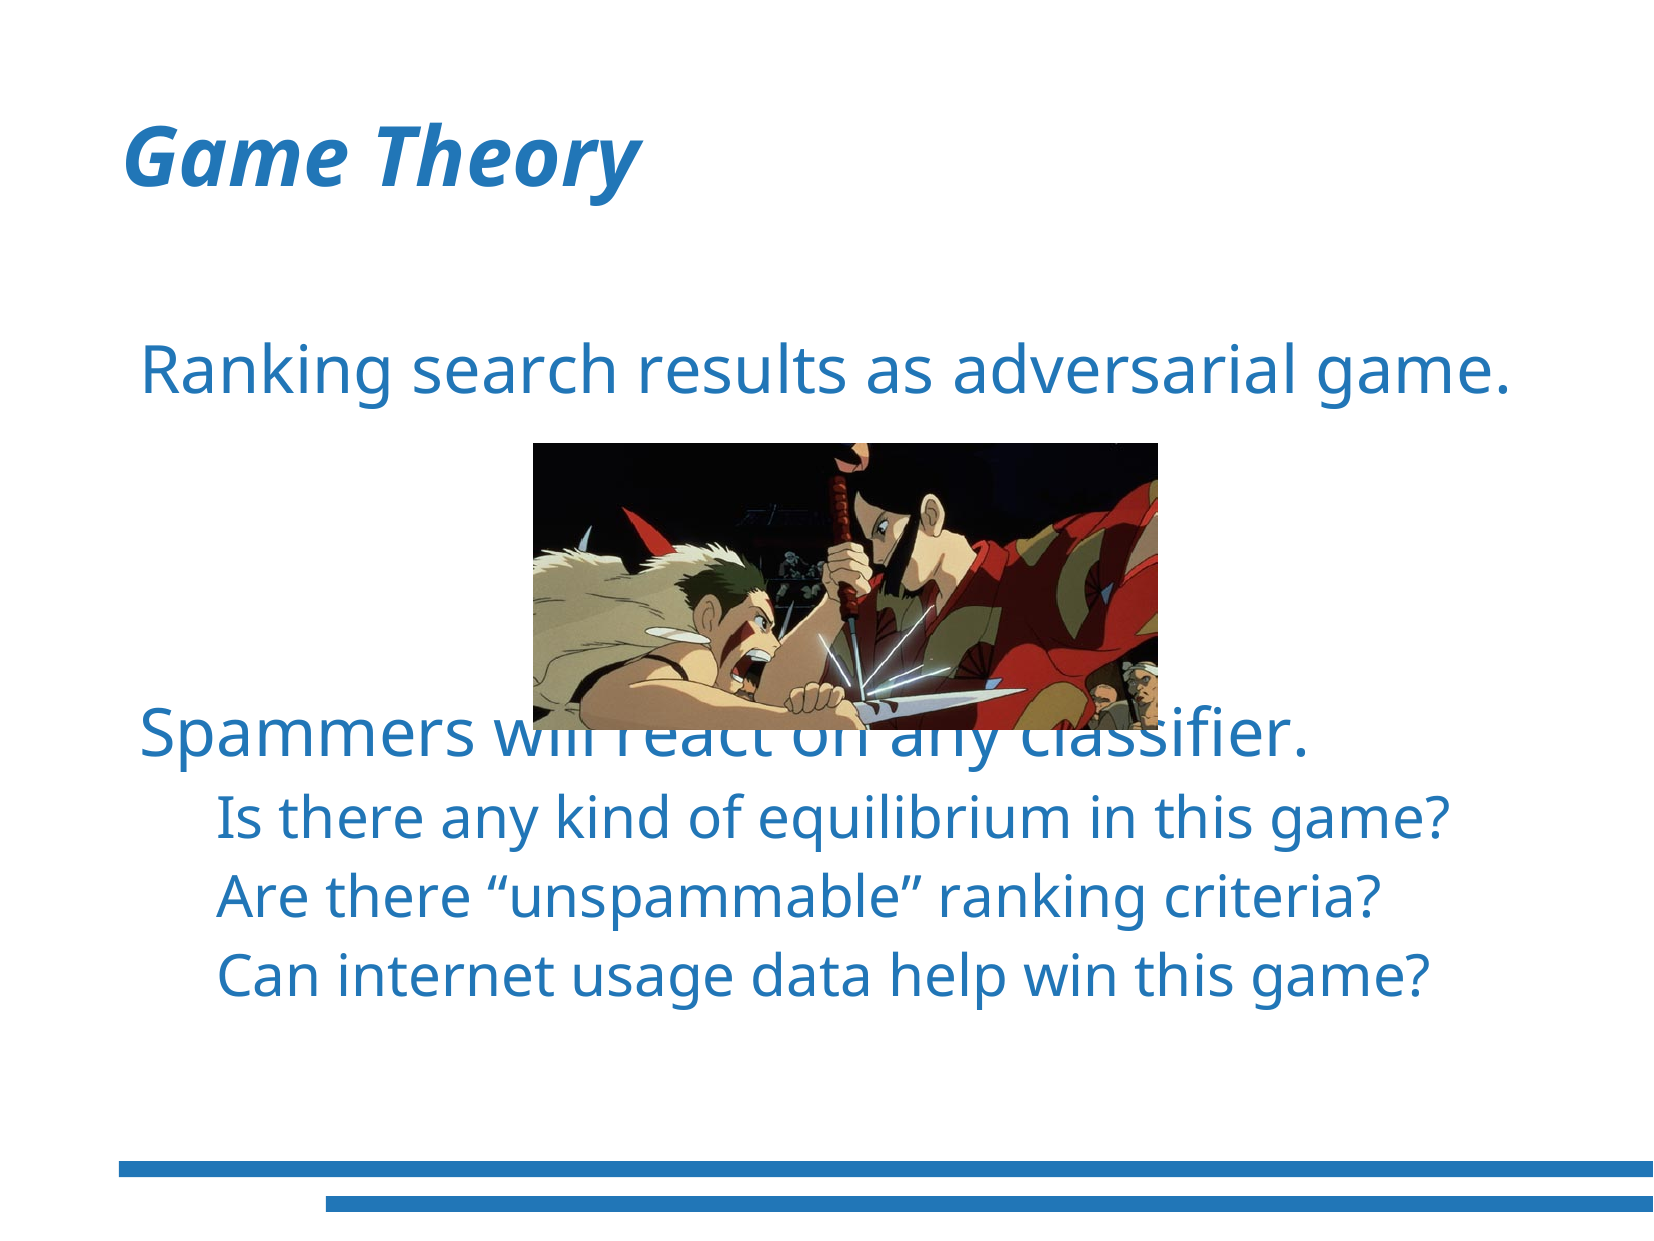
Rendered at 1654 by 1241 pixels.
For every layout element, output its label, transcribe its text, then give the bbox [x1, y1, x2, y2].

picture [533, 443, 1158, 730]
list Ranking search results as adversarial game. Spammers will react on any classifier. Is there any kind of equilibrium in this game? Are there “unspammable” ranking criteria? Can internet usage data help win this game? [121, 322, 1561, 1137]
title Game Theory [121, 50, 1534, 258]
